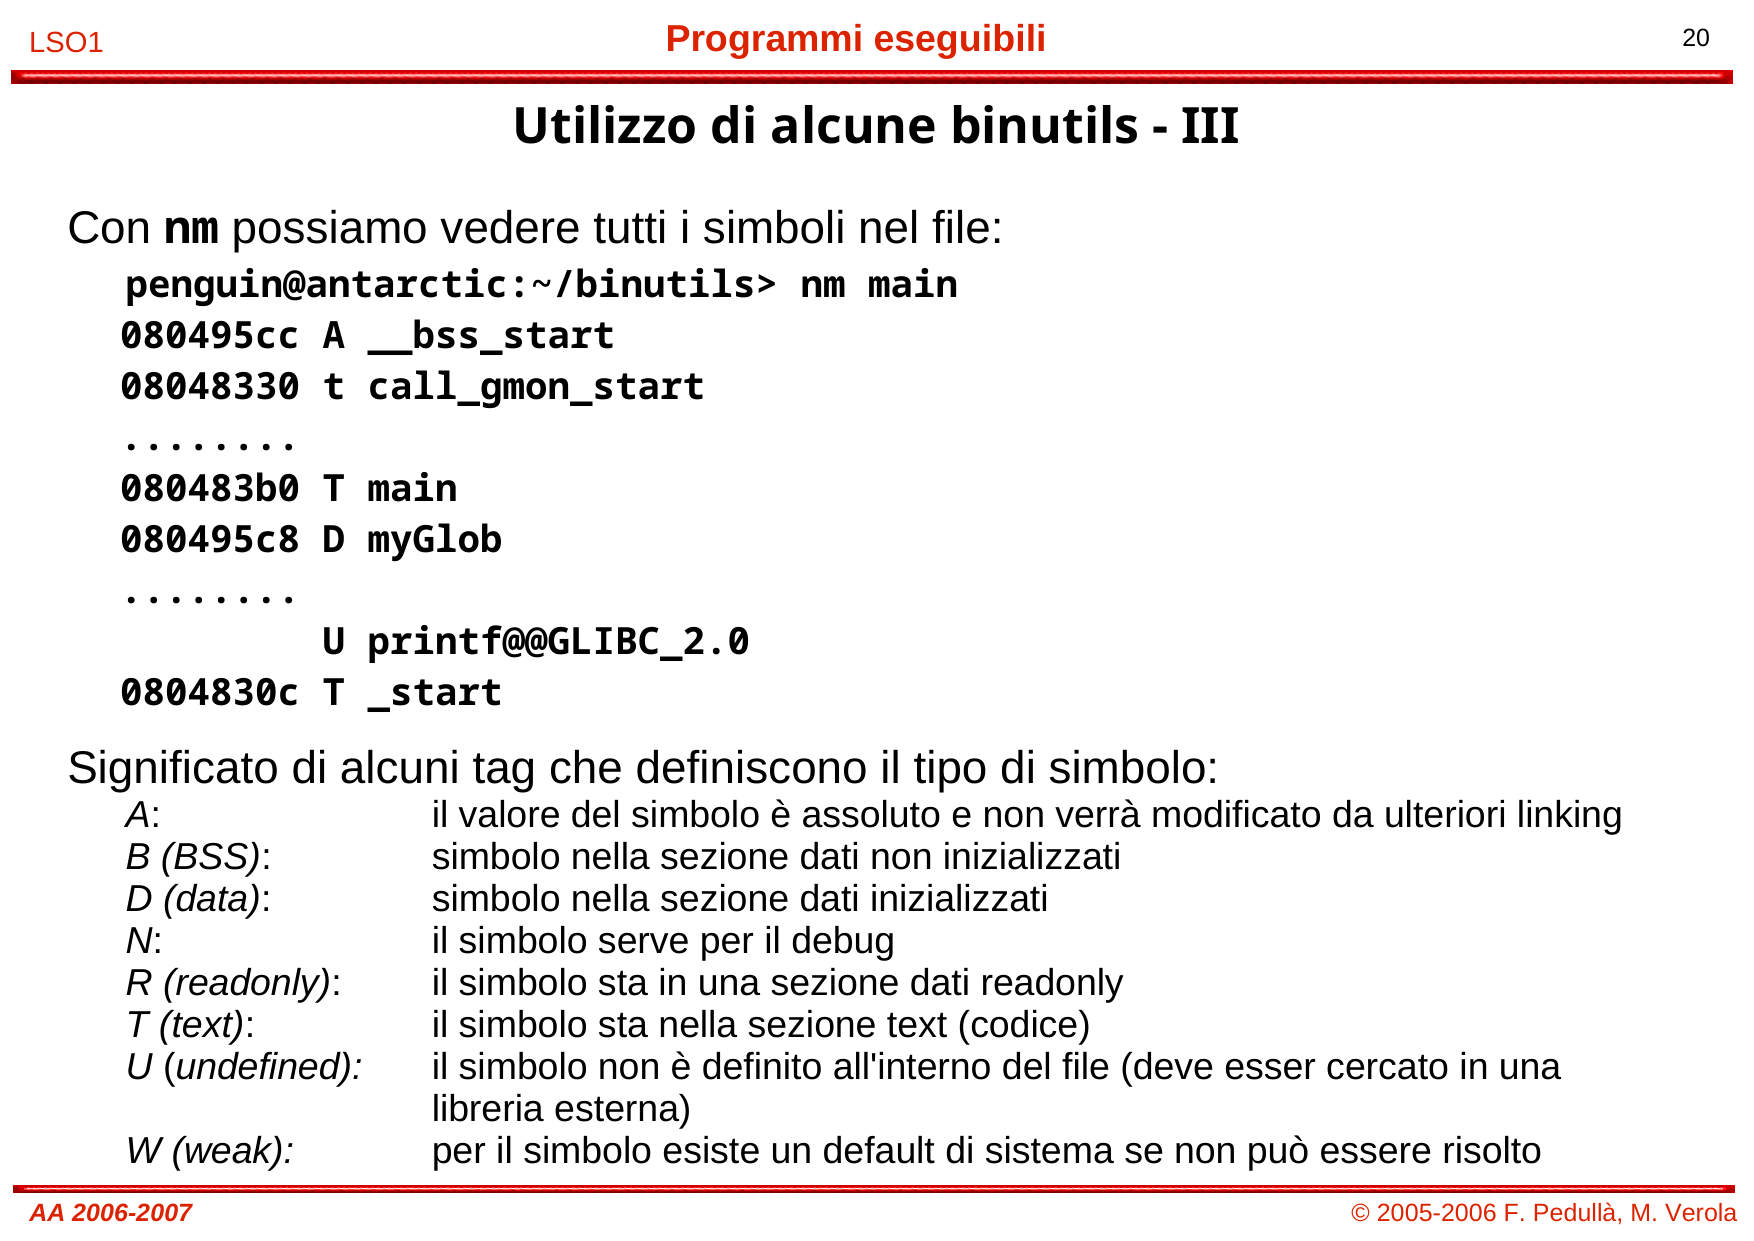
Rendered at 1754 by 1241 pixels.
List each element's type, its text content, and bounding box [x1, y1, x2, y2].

picture [13, 1185, 1735, 1193]
picture [11, 70, 1733, 84]
title Utilizzo di alcune binutils - III [40, 78, 1713, 174]
list Con nm possiamo vedere tutti i simboli nel file: penguin@antarctic:~/binutils> nm main 080495cc A __bss_start 08048330 t call_gmon_start ........ 080483b0 T main 080495c8 D myGlob ........ U printf@@GLIBC_2.0 0804830c T _start Significato di alcuni tag che definiscono il tipo di simbolo: A: il valore del simbolo è assoluto e non verrà modificato da ulteriori linking B (BSS): simbolo nella sezione dati non inizializzati D (data): simbolo nella sezione dati inizializzati N: il simbolo serve per il debug R (readonly): il simbolo sta in una sezione dati readonly T (text): il simbolo sta nella sezione text (codice) U (undefined): il simbolo non è definito all'interno del file (deve esser cercato in una libreria esterna) W (weak): per il simbolo esiste un default di sistema se non può essere risolto [64, 194, 1701, 1092]
